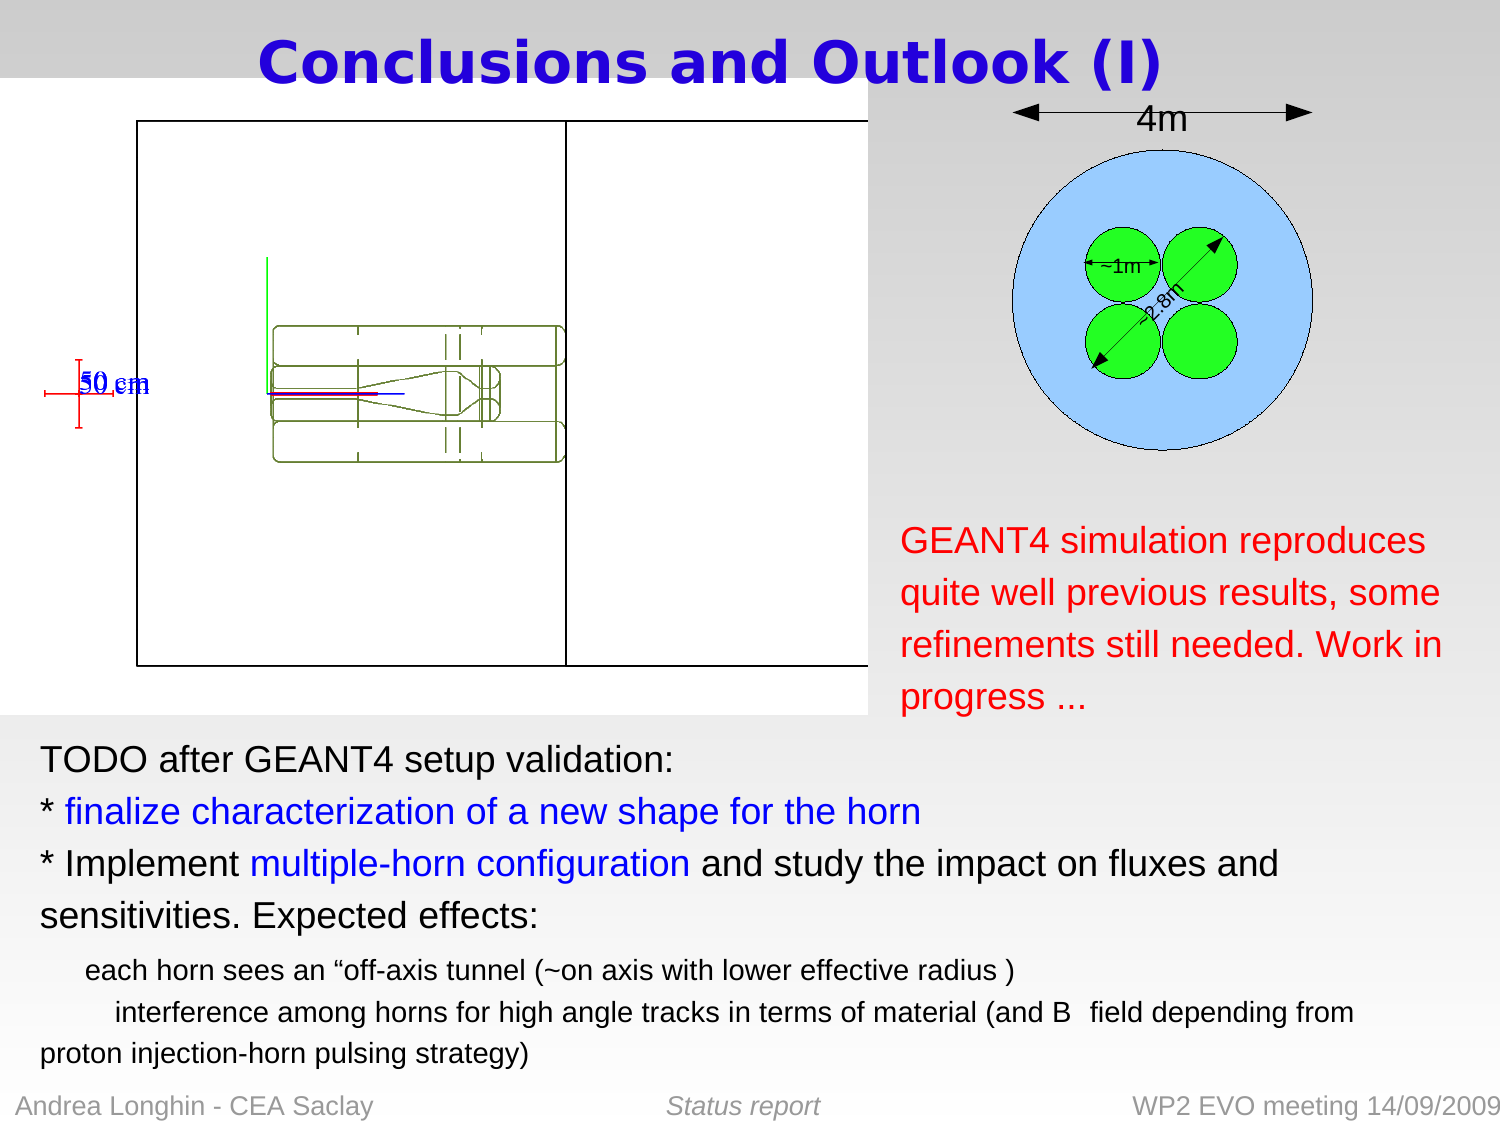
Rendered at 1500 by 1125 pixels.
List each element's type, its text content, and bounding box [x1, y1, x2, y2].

text_box [1012, 149, 1313, 451]
subtitle TODO after GEANT4 setup validation: * finalize characterization of a new shape for the horn * Implement multiple-horn configuration and study the impact on fluxes and sensitivities. Expected effects: each horn sees an “off-axis tunnel (~on axis with lower effective radius ) interference among horns for high angle tracks in terms of material (and B field depending from proton injection-horn pulsing strategy) [39, 733, 1388, 1065]
picture [0, 78, 868, 715]
text_box GEANT4 simulation reproduces quite well previous results, some refinements still needed. Work in progress ... [900, 514, 1500, 713]
title Conclusions and Outlook (I) [37, 16, 1386, 113]
